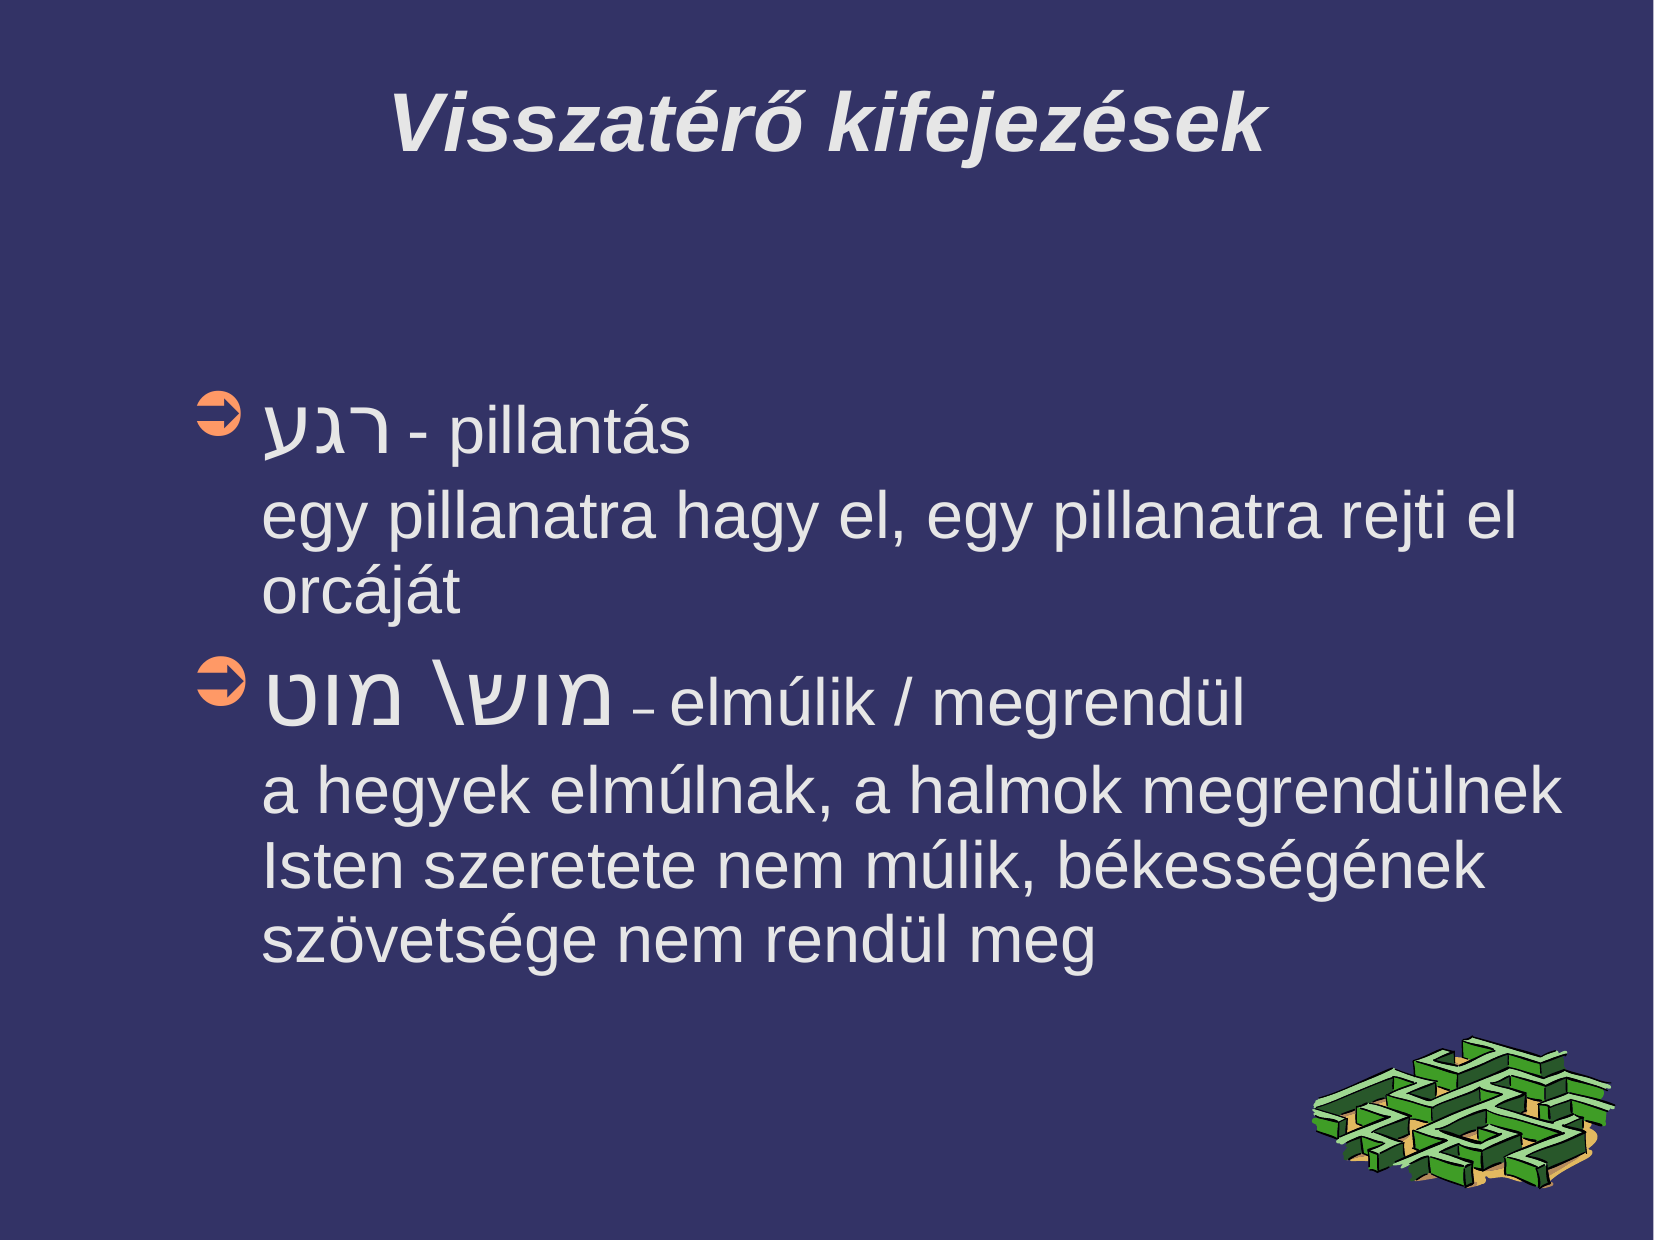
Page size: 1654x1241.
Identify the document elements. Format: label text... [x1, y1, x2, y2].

title Visszatérő kifejezések [121, 19, 1534, 227]
list רגע - pillantás egy pillanatra hagy el, egy pillanatra rejti el orcáját מוש\ מוט – elmúlik / megrendül a hegyek elmúlnak, a halmok megrendülnek Isten szeretete nem múlik, békességének szövetsége nem rendül meg [178, 364, 1570, 1147]
